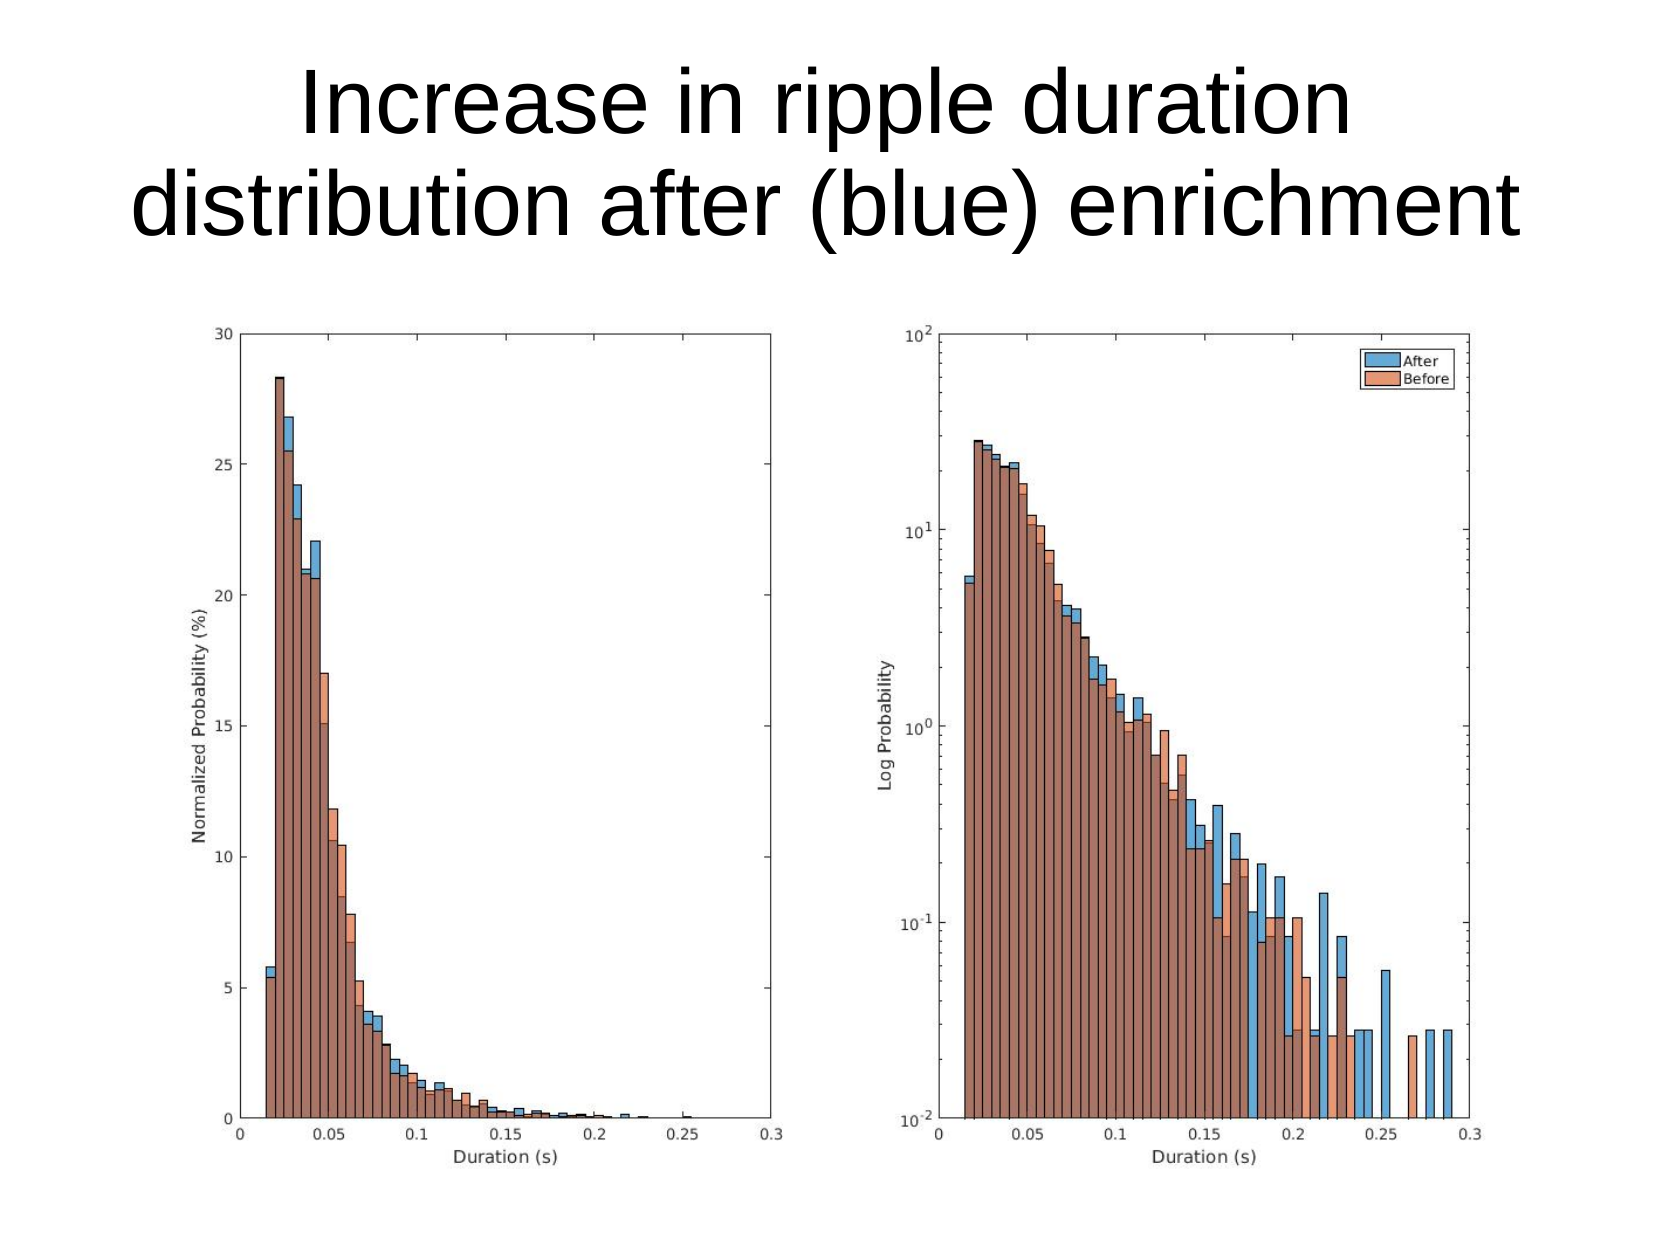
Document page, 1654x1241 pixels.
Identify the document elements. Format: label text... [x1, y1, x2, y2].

picture [34, 261, 1621, 1225]
title Increase in ripple duration distribution after (blue) enrichment [82, 49, 1571, 257]
